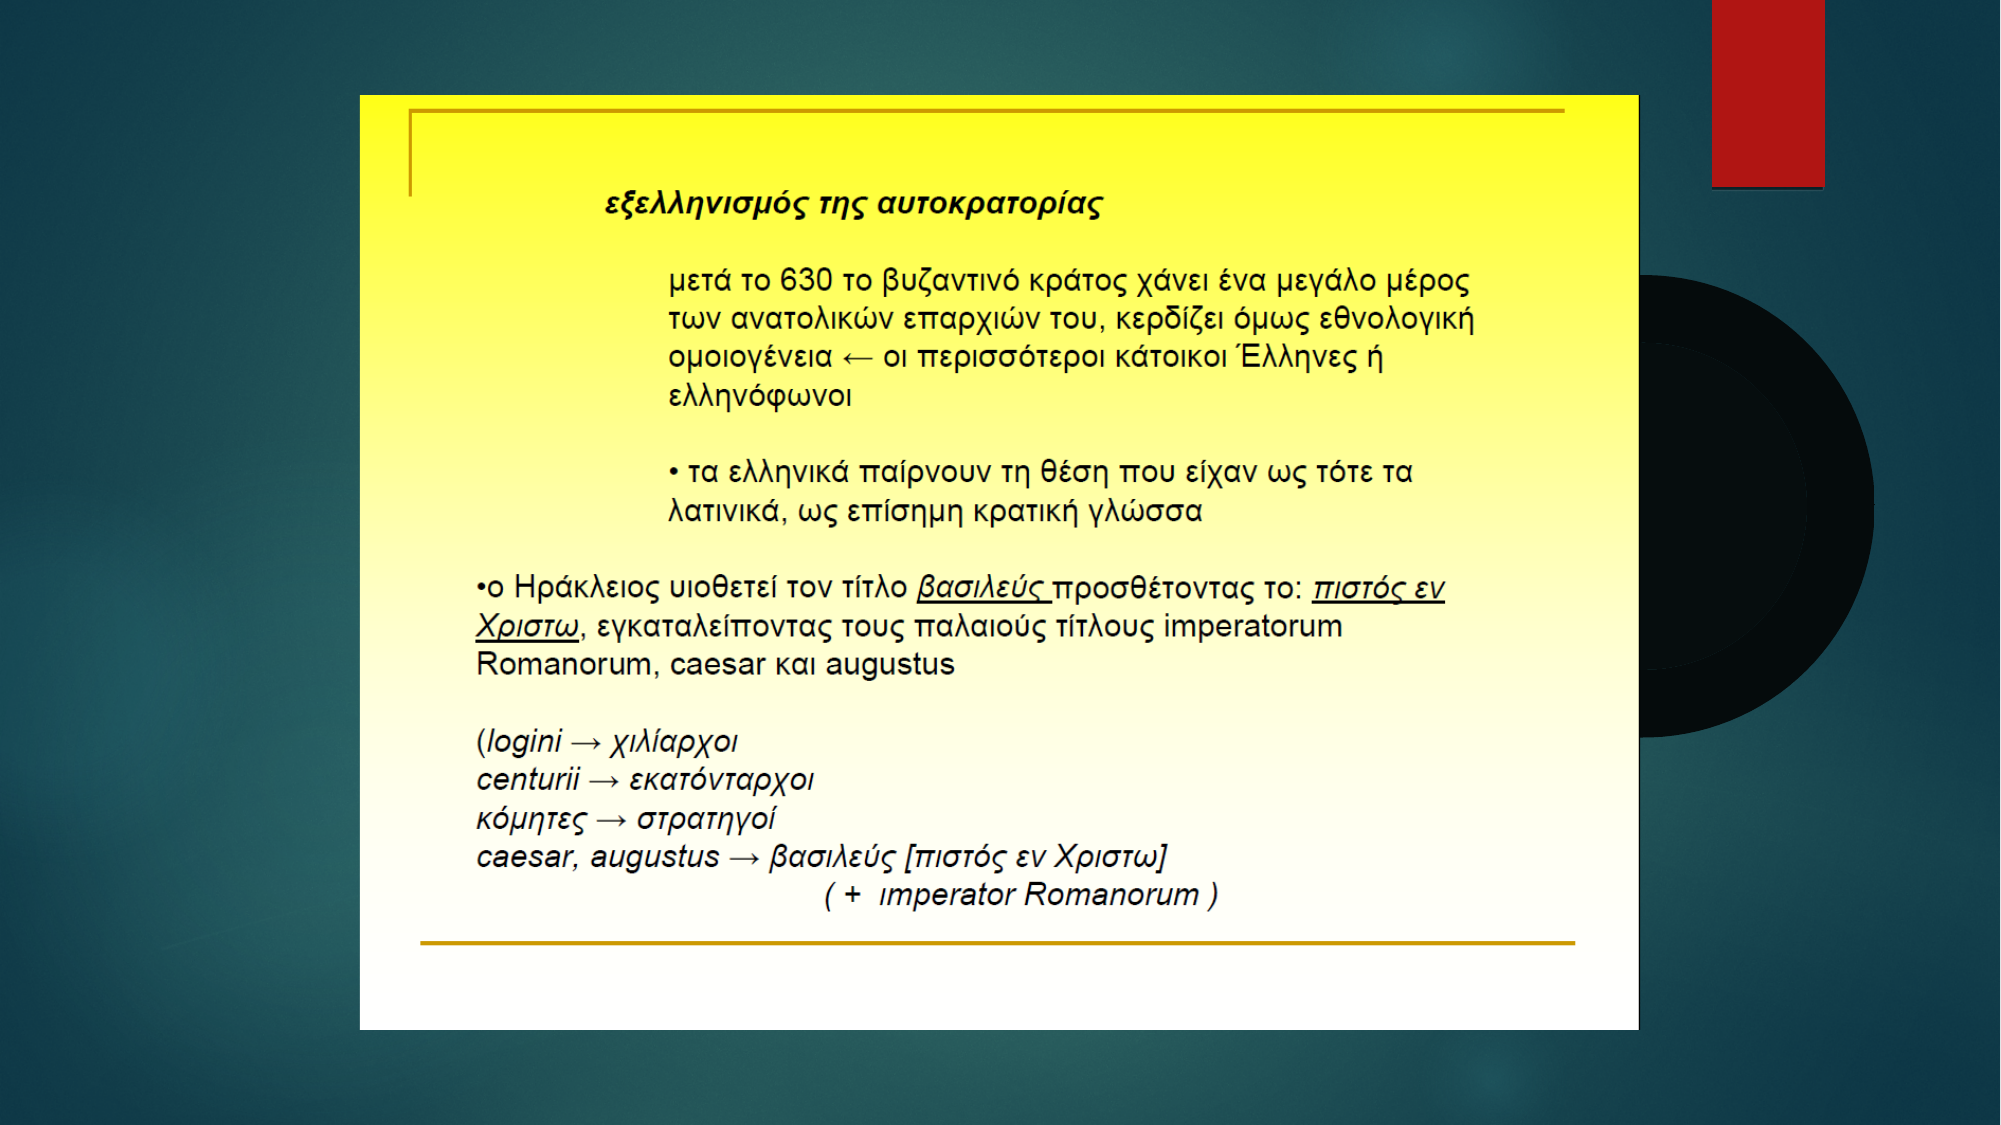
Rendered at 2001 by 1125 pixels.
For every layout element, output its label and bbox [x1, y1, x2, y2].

picture [359, 95, 1641, 1030]
